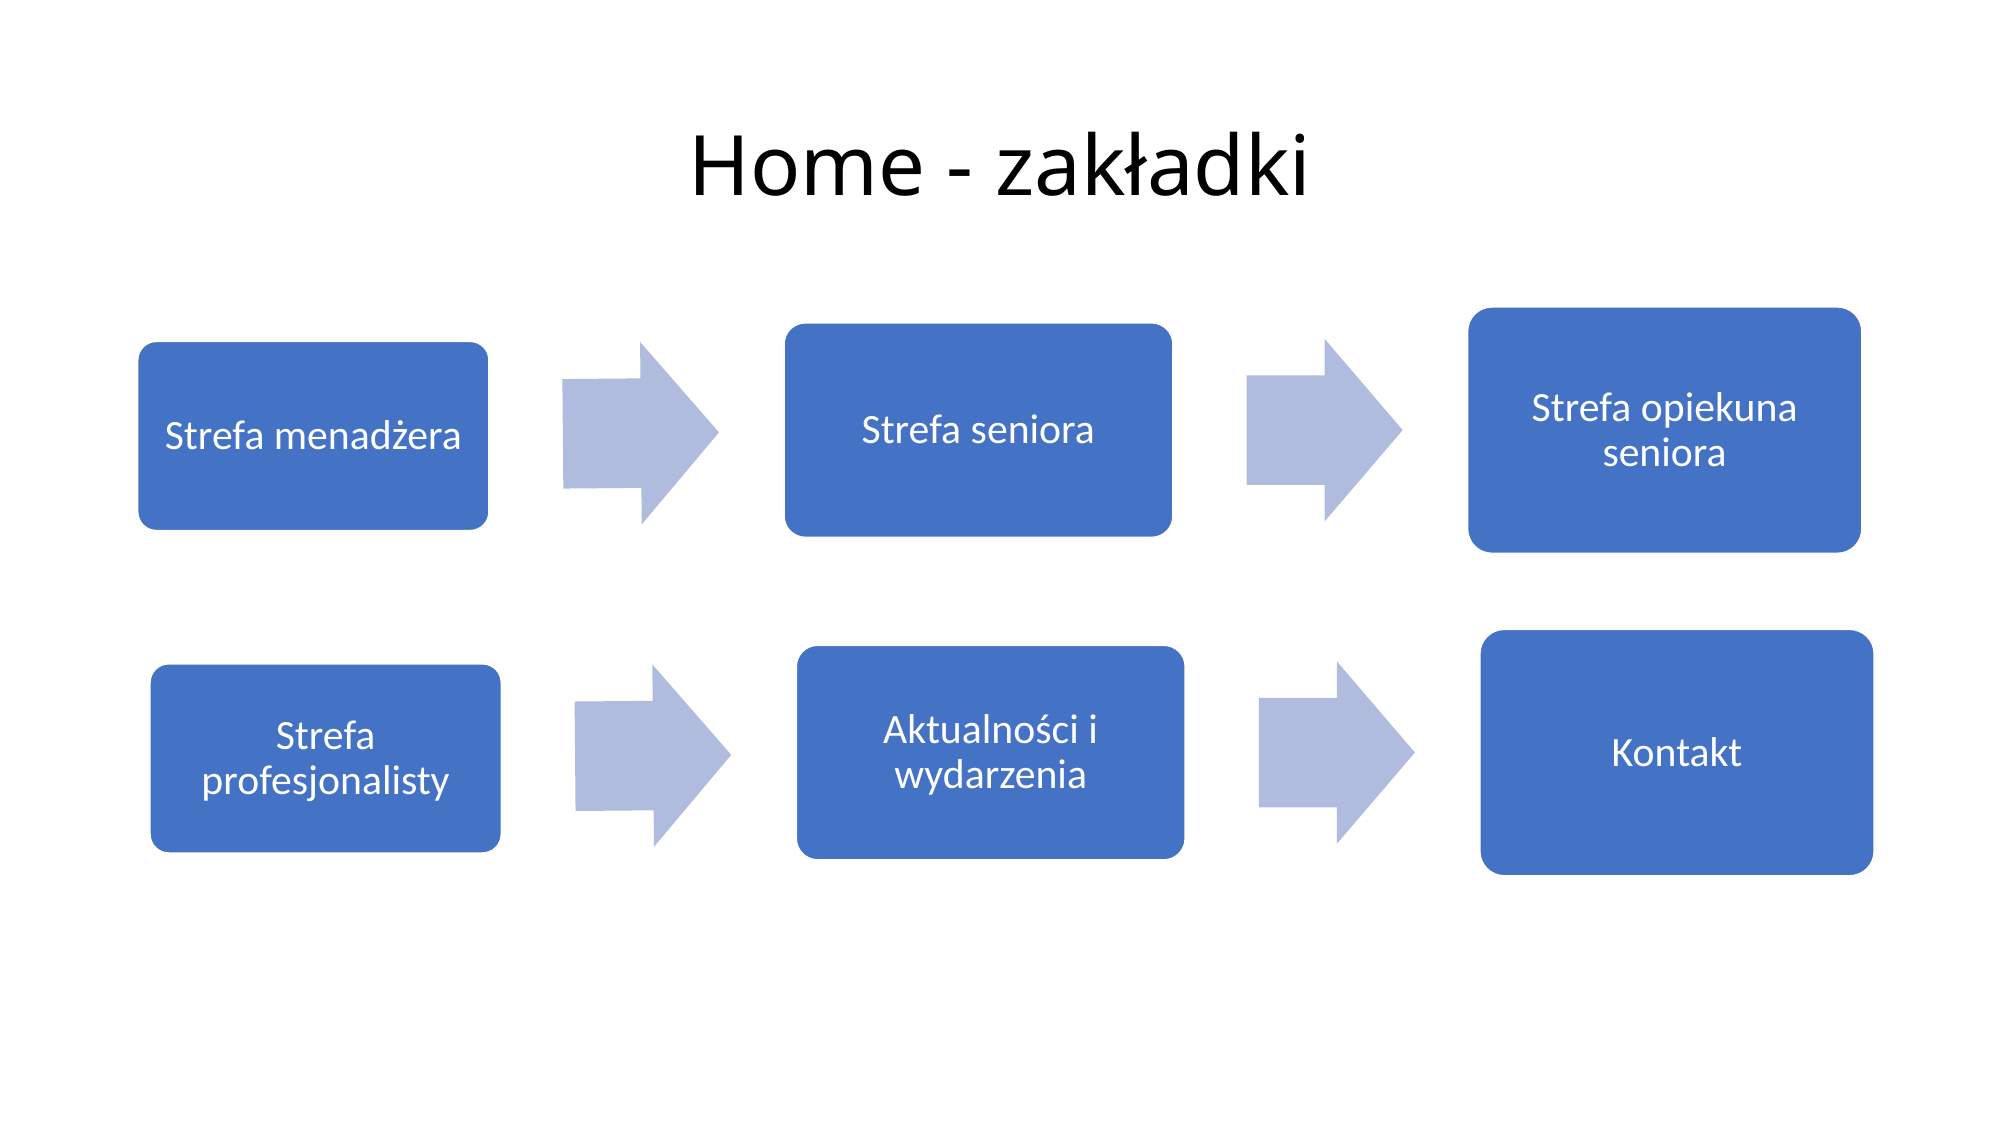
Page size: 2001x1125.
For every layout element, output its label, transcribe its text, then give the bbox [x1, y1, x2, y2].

text_box [562, 341, 719, 525]
text_box [1258, 661, 1415, 844]
text_box Kontakt [1479, 629, 1875, 877]
text_box Strefa menadżera [137, 341, 490, 531]
title Home - zakładki [137, 59, 1863, 278]
text_box [1246, 338, 1403, 522]
text_box Strefa opiekuna seniora [1467, 306, 1863, 554]
text_box Strefa seniora [783, 322, 1174, 538]
text_box [574, 664, 732, 847]
text_box Strefa profesjonalisty [149, 663, 502, 854]
text_box Aktualności i wydarzenia [796, 645, 1186, 861]
